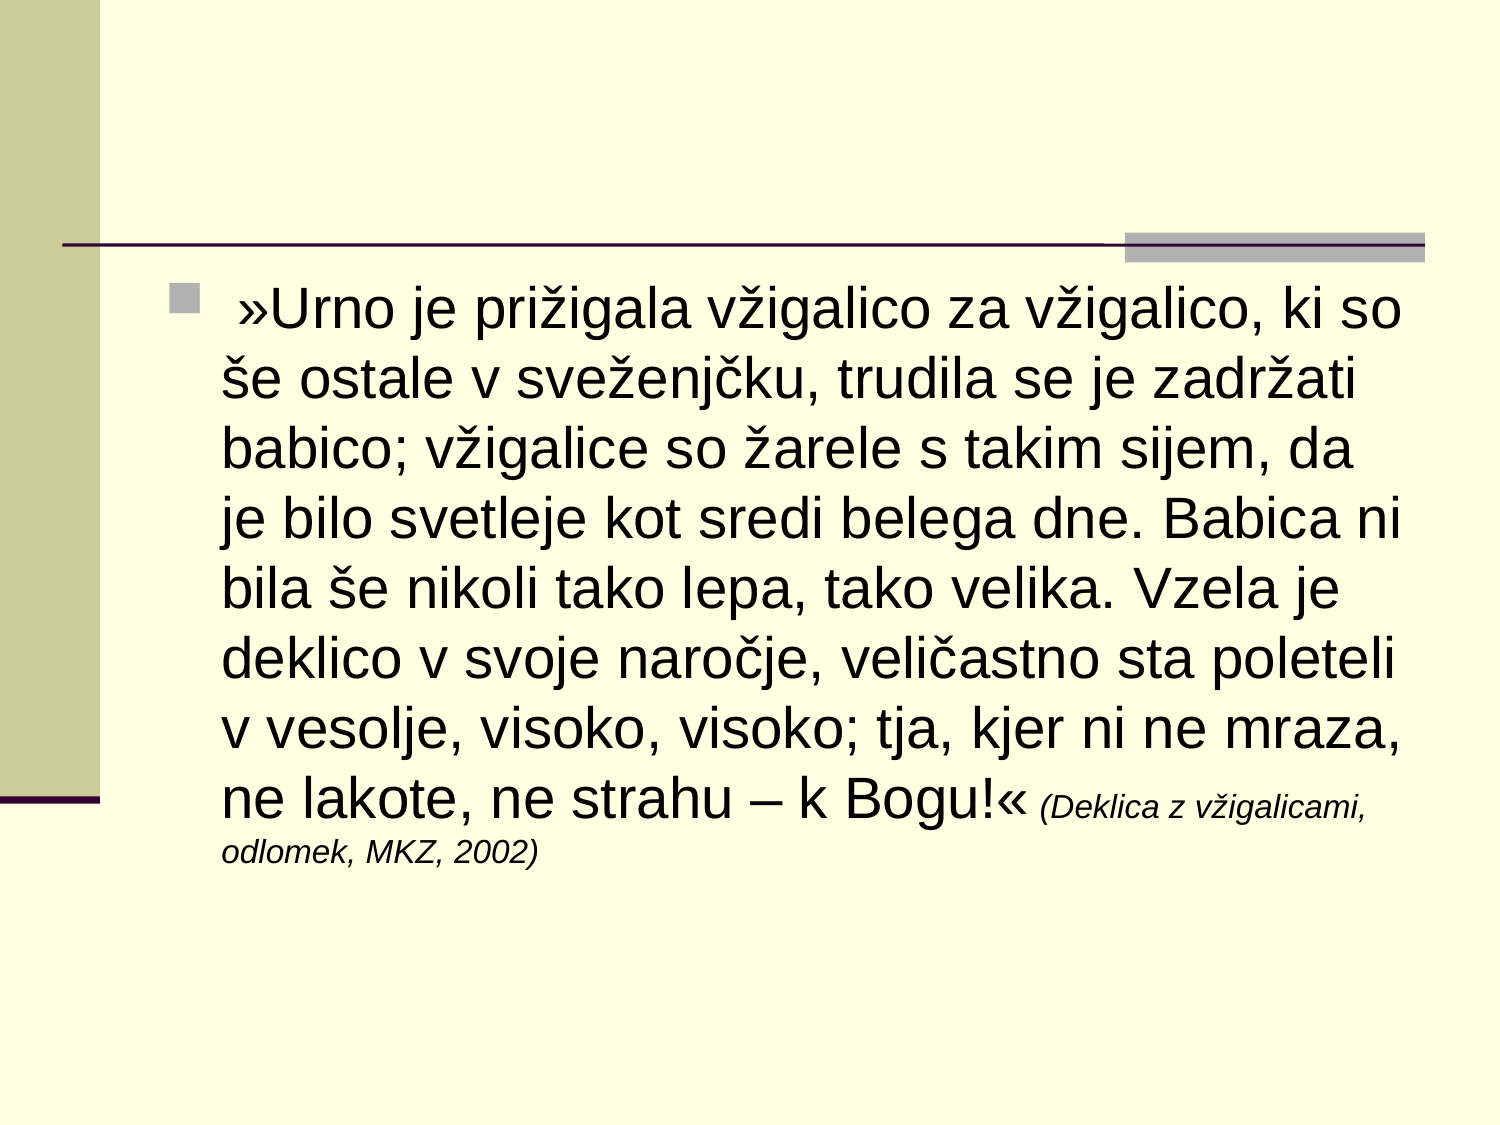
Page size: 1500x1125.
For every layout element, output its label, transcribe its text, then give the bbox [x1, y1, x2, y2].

list »Urno je prižigala vžigalico za vžigalico, ki so še ostale v sveženjčku, trudila se je zadržati babico; vžigalice so žarele s takim sijem, da je bilo svetleje kot sredi belega dne. Babica ni bila še nikoli tako lepa, tako velika. Vzela je deklico v svoje naročje, veličastno sta poleteli v vesolje, visoko, visoko; tja, kjer ni ne mraza, ne lakote, ne strahu – k Bogu!« (Deklica z vžigalicami, odlomek, MKZ, 2002) [150, 262, 1425, 1006]
